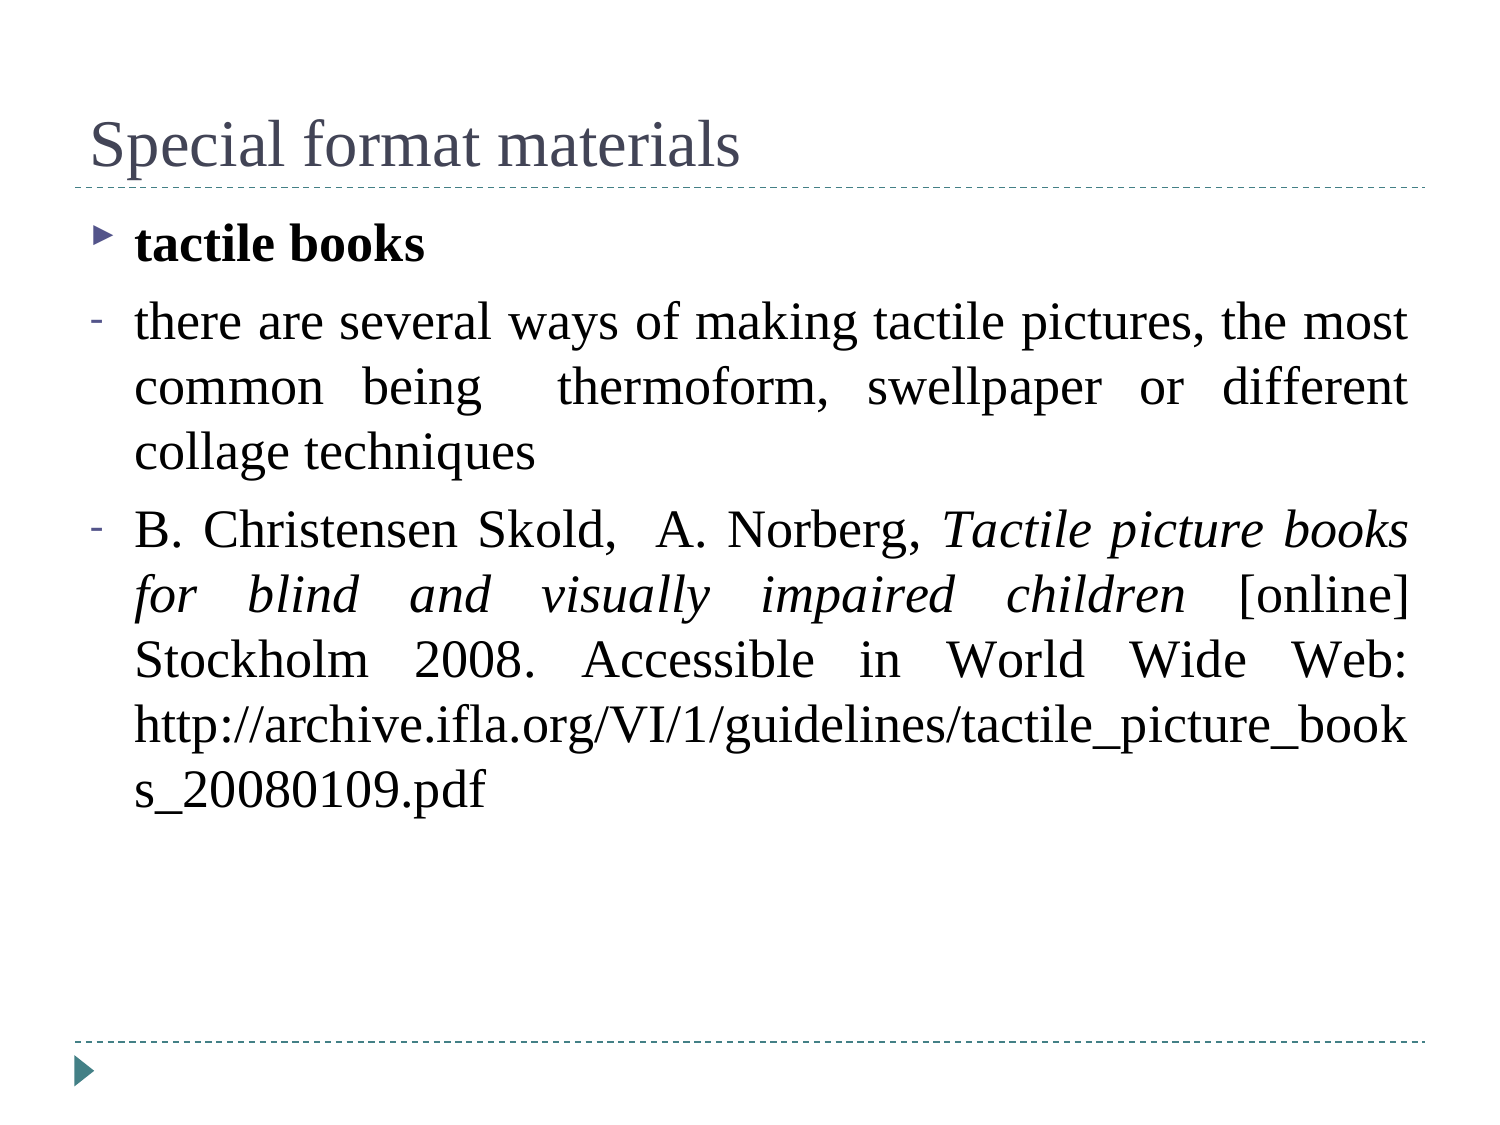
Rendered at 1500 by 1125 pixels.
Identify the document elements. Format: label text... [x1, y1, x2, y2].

list tactile books there are several ways of making tactile pictures, the most common being thermoform, swellpaper or different collage techniques B. Christensen Skold, A. Norberg, Tactile picture books for blind and visually impaired children [online] Stockholm 2008. Accessible in World Wide Web: http://archive.ifla.org/VI/1/guidelines/tactile_picture_books_20080109.pdf [75, 200, 1426, 1010]
title Special format materials [75, 24, 1426, 188]
